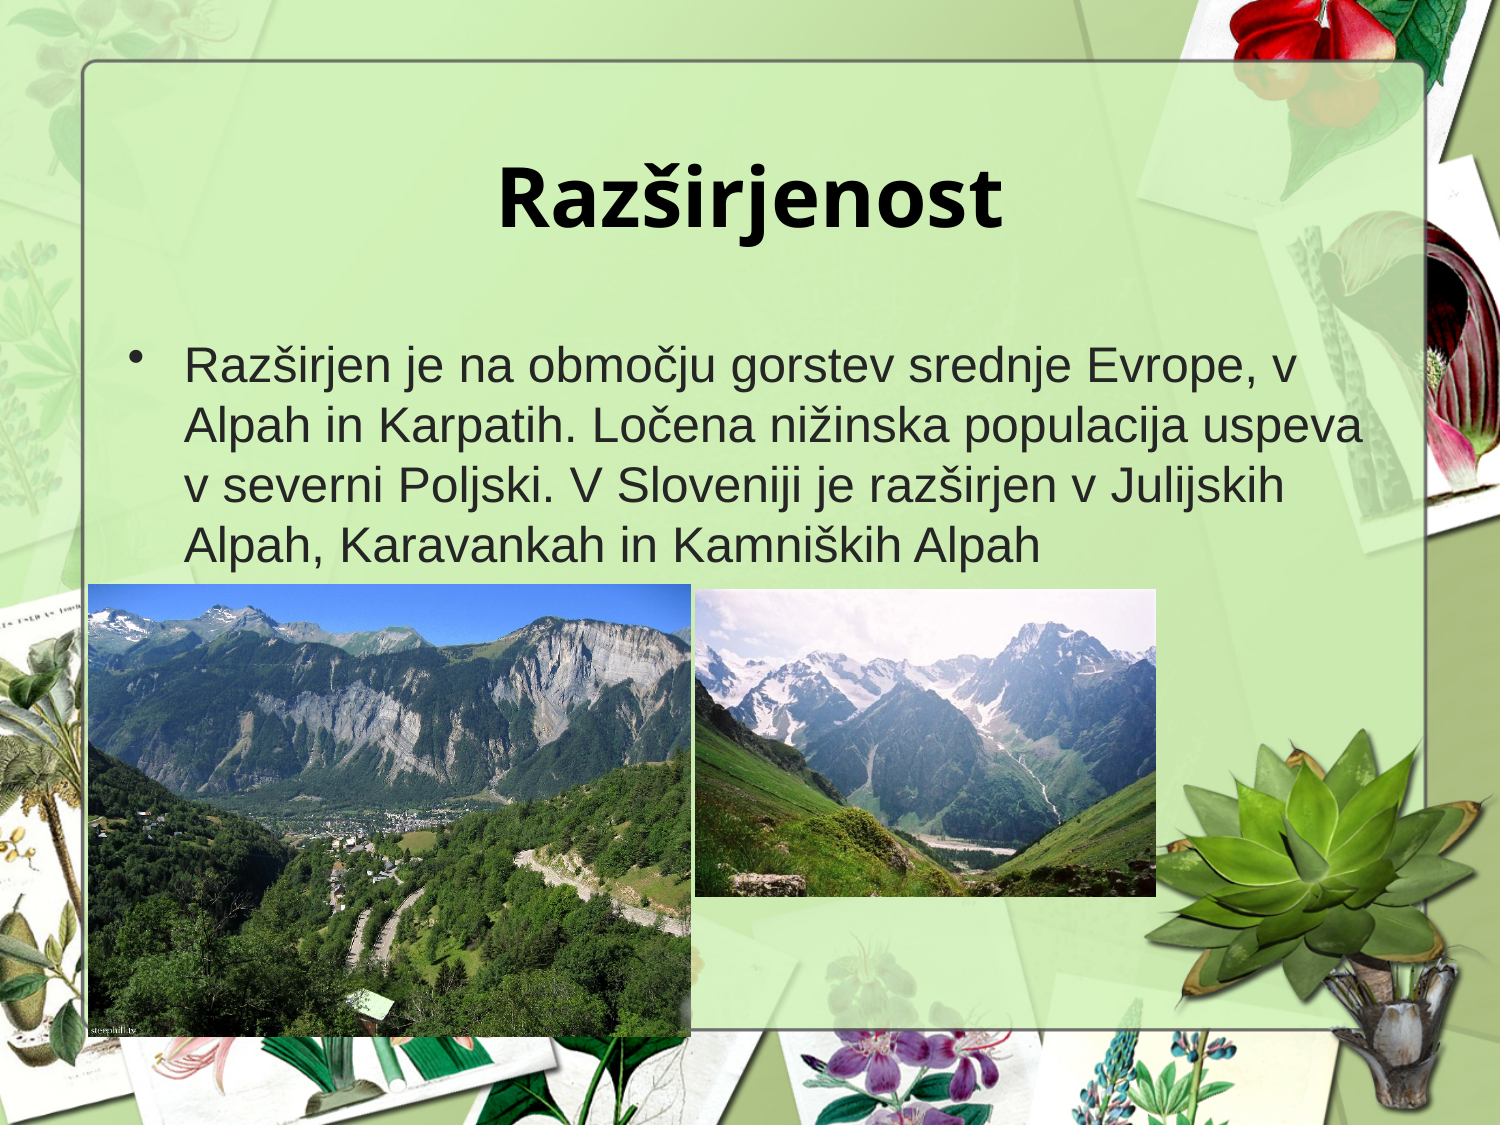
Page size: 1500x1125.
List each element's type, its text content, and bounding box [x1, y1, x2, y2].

title Razširjenost [112, 99, 1388, 288]
picture [0, 0, 1500, 1125]
list Razširjen je na območju gorstev srednje Evrope, v Alpah in Karpatih. Ločena nižinska populacija uspeva v severni Poljski. V Sloveniji je razširjen v Julijskih Alpah, Karavankah in Kamniških Alpah [112, 324, 1388, 1000]
